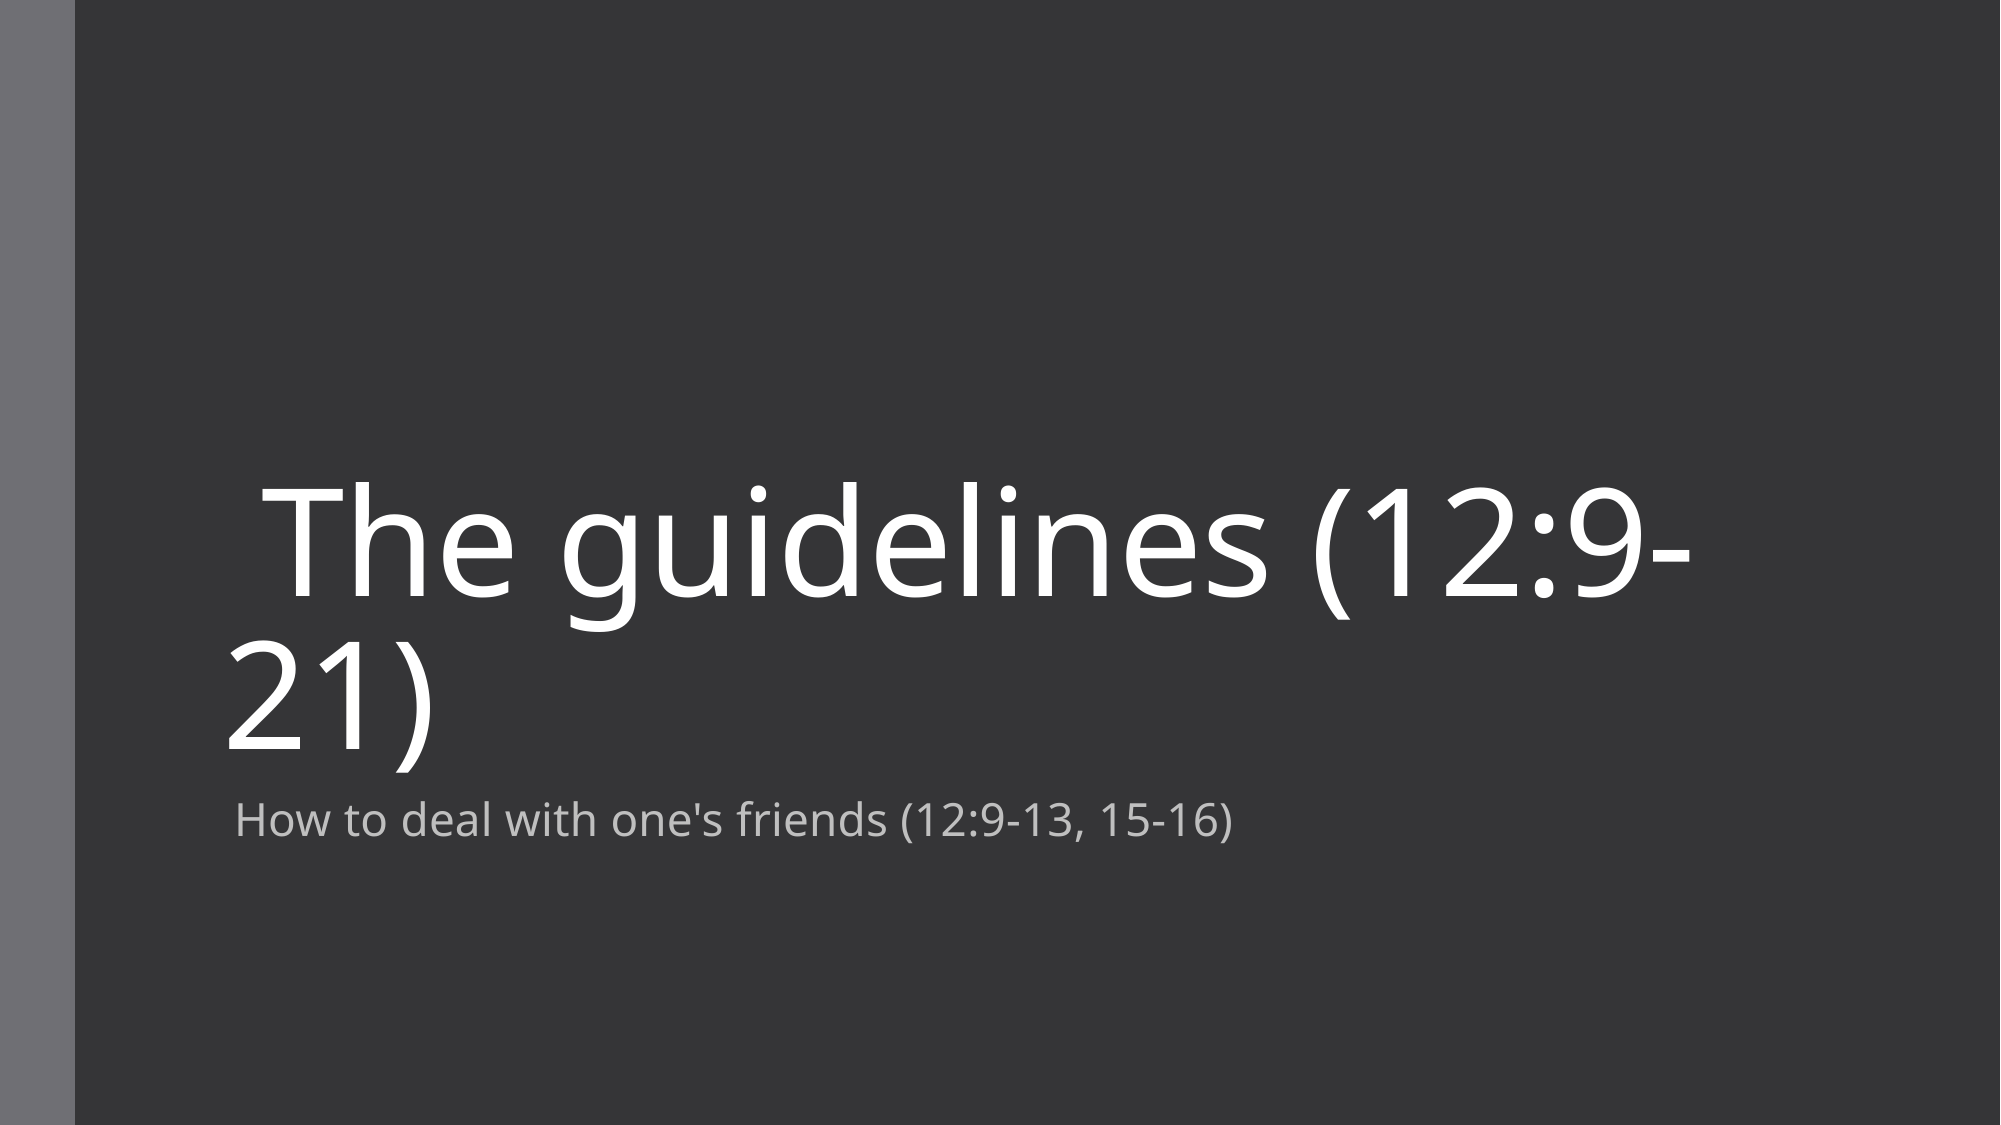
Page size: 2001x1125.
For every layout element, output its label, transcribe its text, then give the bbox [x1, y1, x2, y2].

title The guidelines (12:9-21) [206, 124, 1752, 787]
subtitle How to deal with one's friends (12:9-13, 15-16) [206, 787, 1752, 1066]
